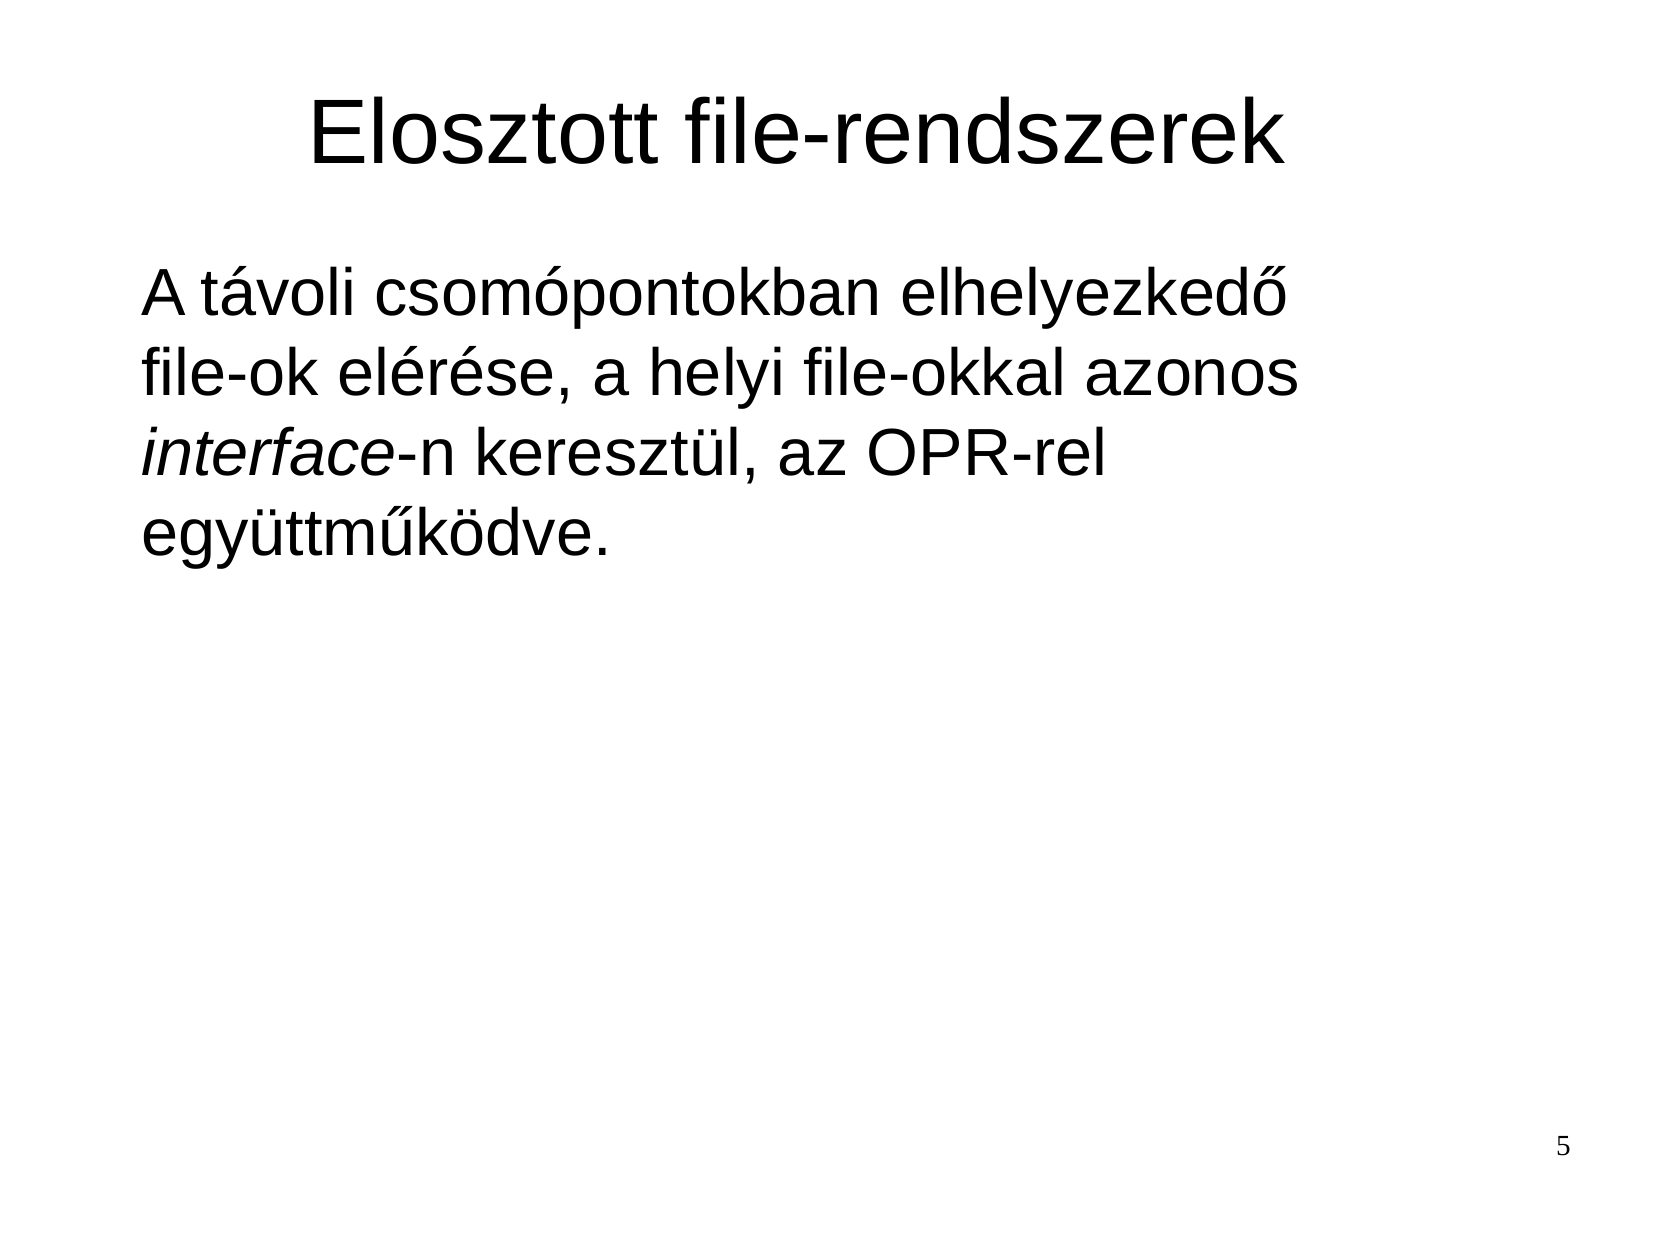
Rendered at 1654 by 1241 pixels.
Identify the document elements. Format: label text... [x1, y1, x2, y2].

title Elosztott file-rendszerek [94, 23, 1501, 231]
list A távoli csomópontokban elhelyezkedő file-ok elérése, a helyi file-okkal azonos interface-n keresztül, az OPR-rel együttműködve. [70, 241, 1492, 684]
